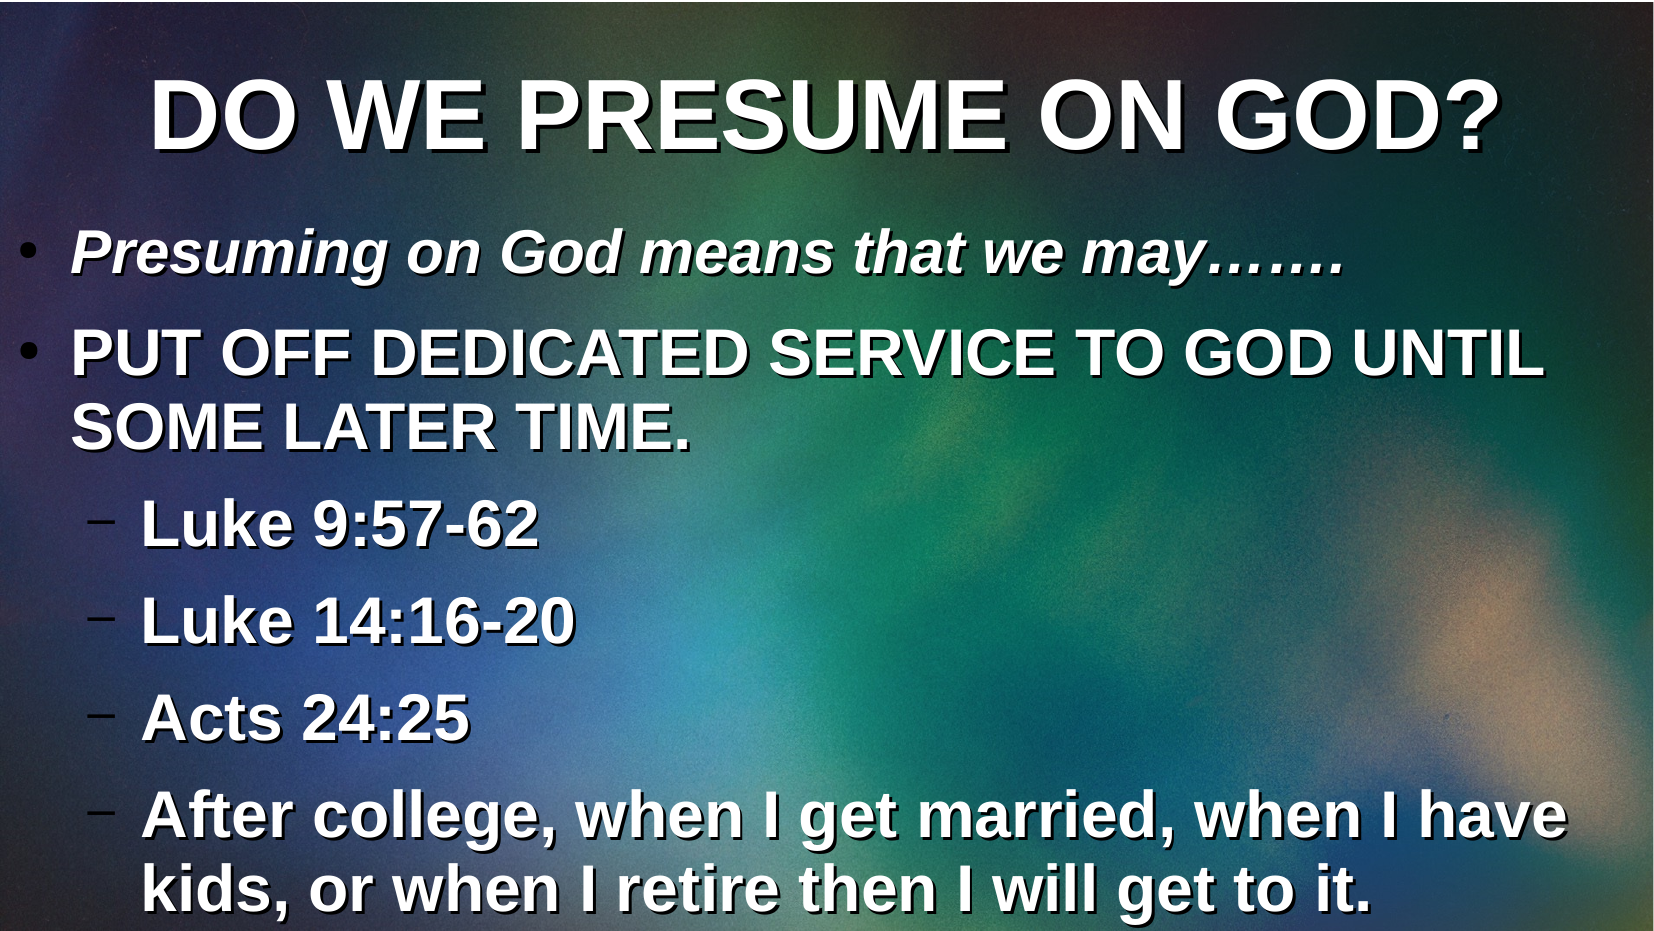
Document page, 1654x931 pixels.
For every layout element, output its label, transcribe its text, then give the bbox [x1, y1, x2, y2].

picture [0, 2, 1654, 217]
list Presuming on God means that we may……. PUT OFF DEDICATED SERVICE TO GOD UNTIL SOME LATER TIME. Luke 9:57-62 Luke 14:16-20 Acts 24:25 After college, when I get married, when I have kids, or when I retire then I will get to it. [0, 217, 1654, 931]
title DO WE PRESUME ON GOD? [82, 37, 1571, 193]
